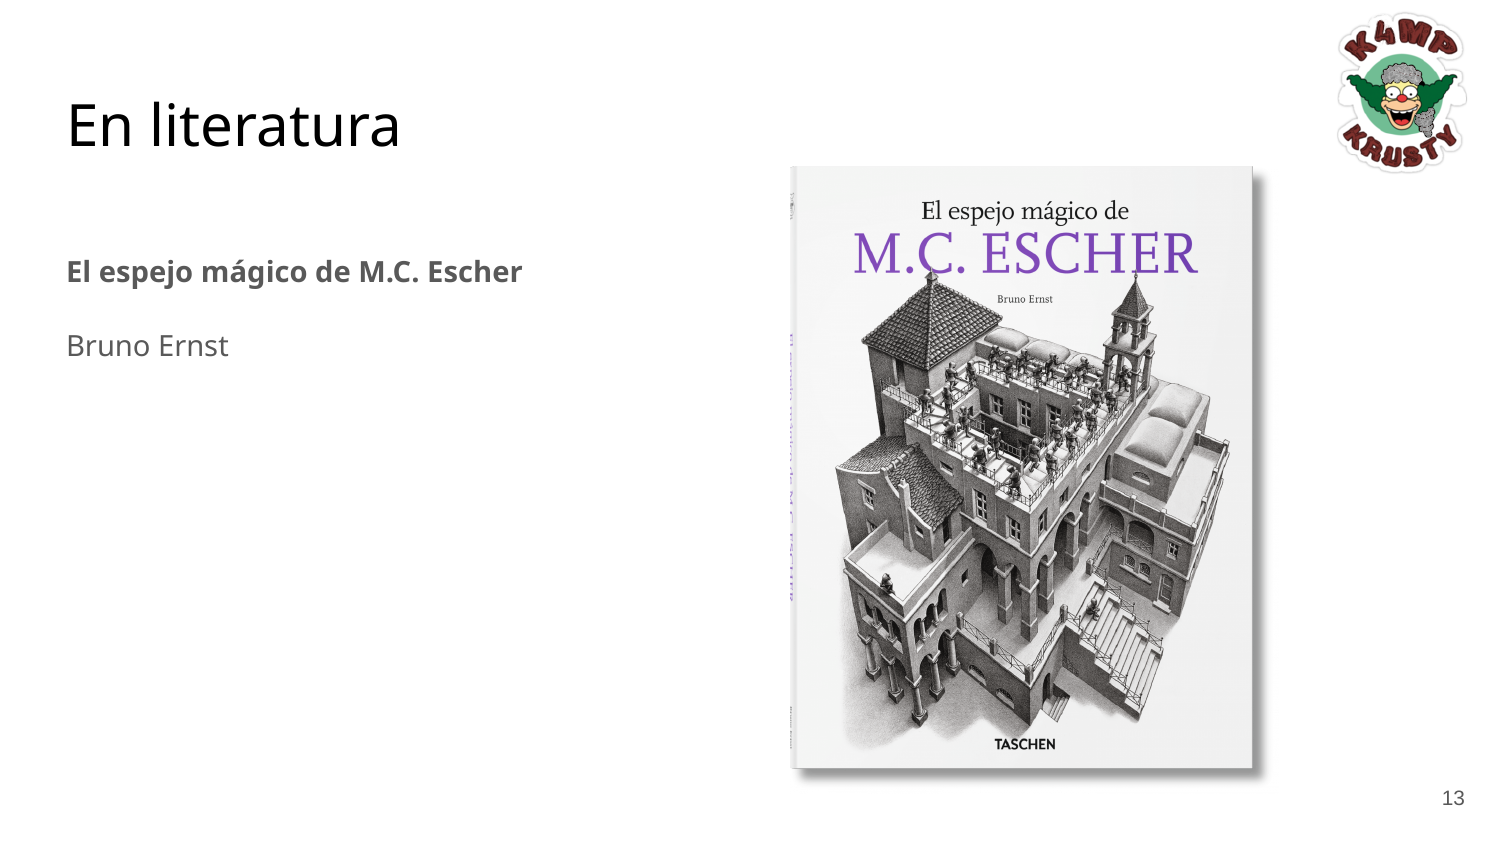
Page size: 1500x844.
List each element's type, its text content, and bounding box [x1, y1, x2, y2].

picture [790, 166, 1279, 794]
list El espejo mágico de M.C. Escher Bruno Ernst [51, 233, 761, 511]
slide_number 1 [1389, 764, 1480, 830]
picture [1316, 10, 1488, 175]
title En literatura [51, 72, 1449, 167]
